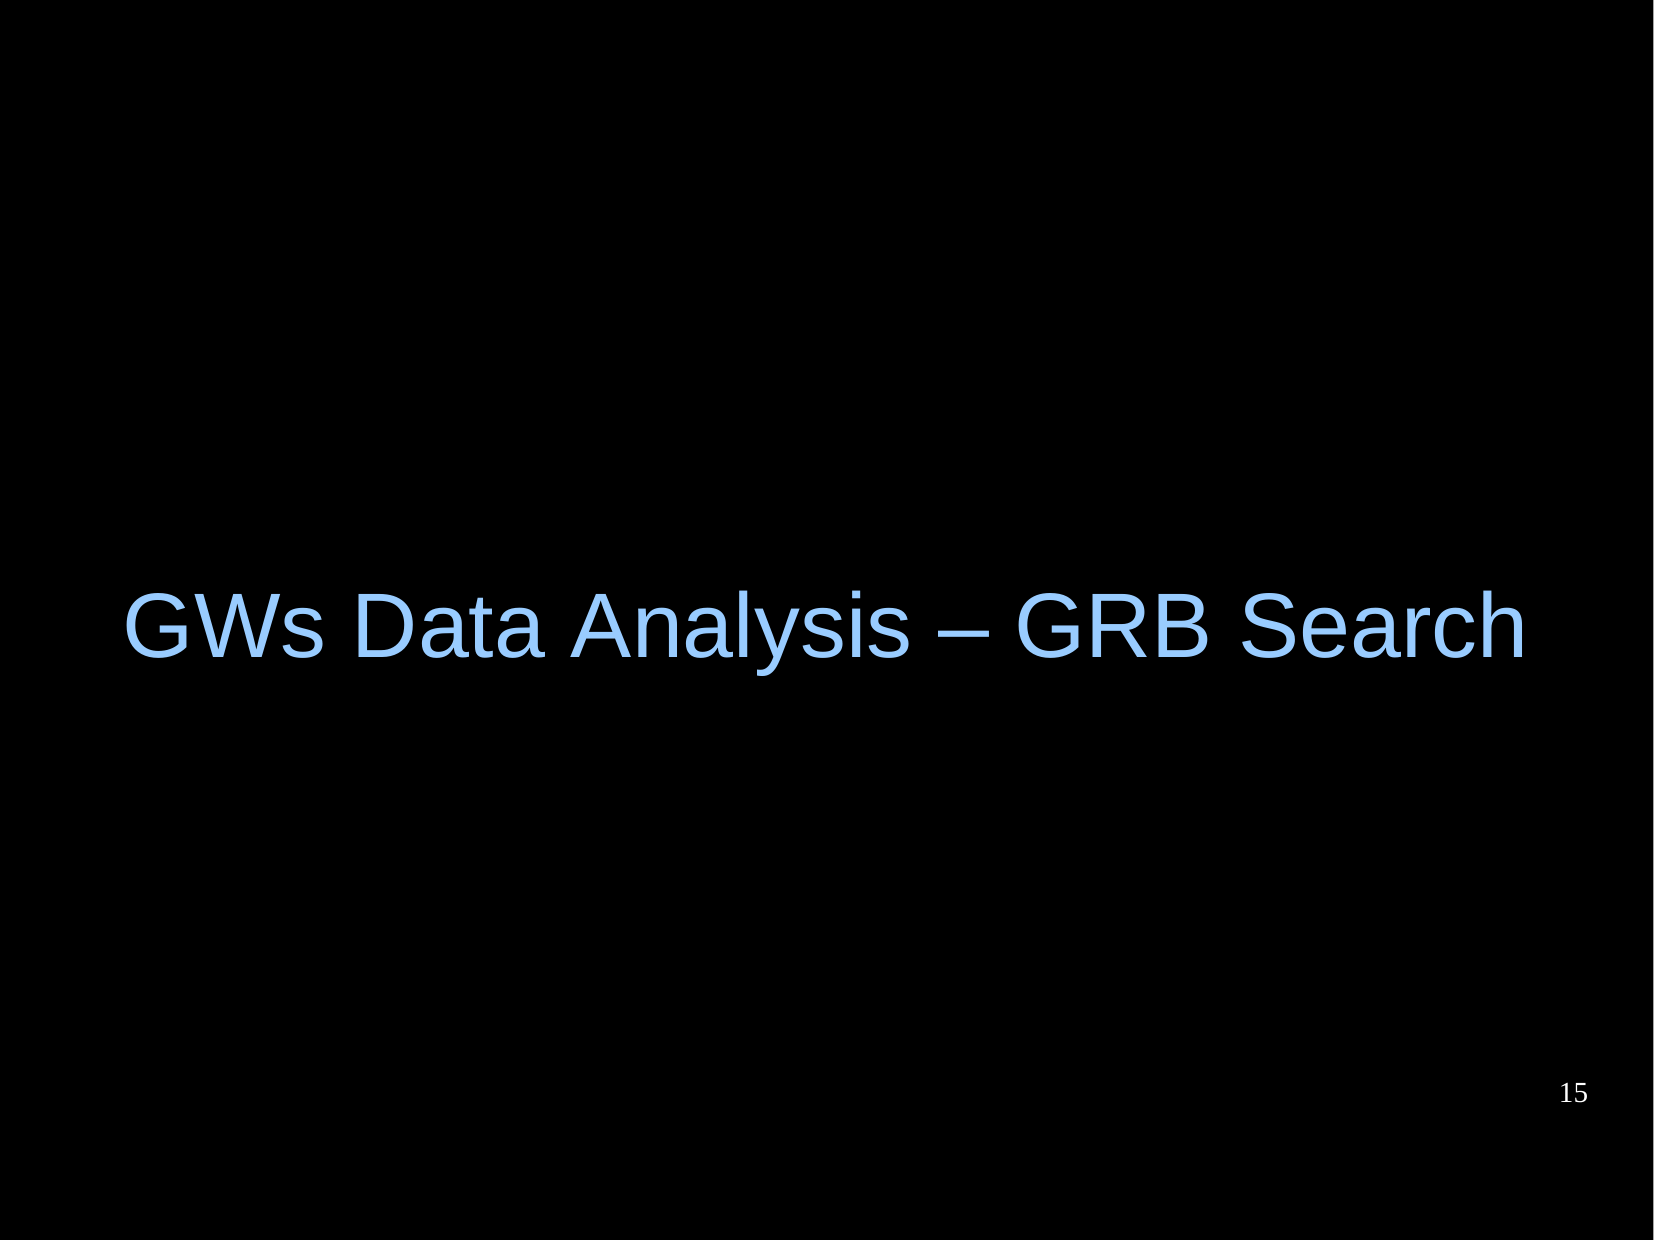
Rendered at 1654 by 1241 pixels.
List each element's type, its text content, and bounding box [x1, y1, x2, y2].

title GWs Data Analysis – GRB Search [82, 521, 1571, 729]
